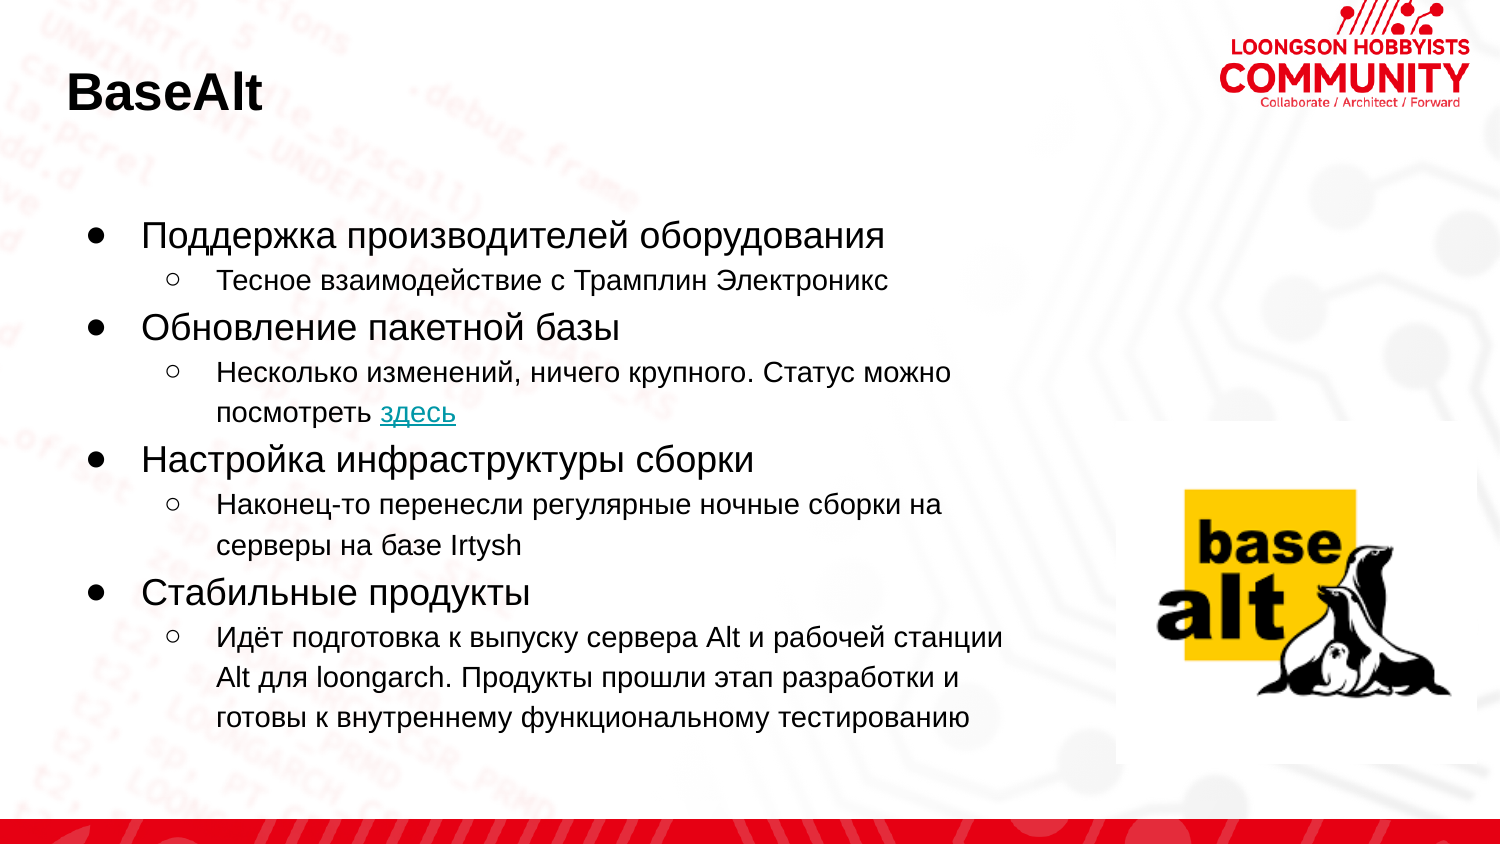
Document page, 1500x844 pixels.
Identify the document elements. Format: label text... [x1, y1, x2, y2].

list Поддержка производителей оборудования Тесное взаимодействие с Трамплин Электроникс Обновление пакетной базы Несколько изменений, ничего крупного. Статус можно посмотреть здесь Настройка инфраструктуры сборки Наконец-то перенесли регулярные ночные сборки на серверы на базе Irtysh Стабильные продукты Идёт подготовка к выпуску сервера Alt и рабочей станции Alt для loongarch. Продукты прошли этап разработки и готовы к внутреннему функциональному тестированию [51, 189, 1035, 797]
title BaseAlt [51, 42, 1449, 137]
picture [0, 0, 1500, 844]
